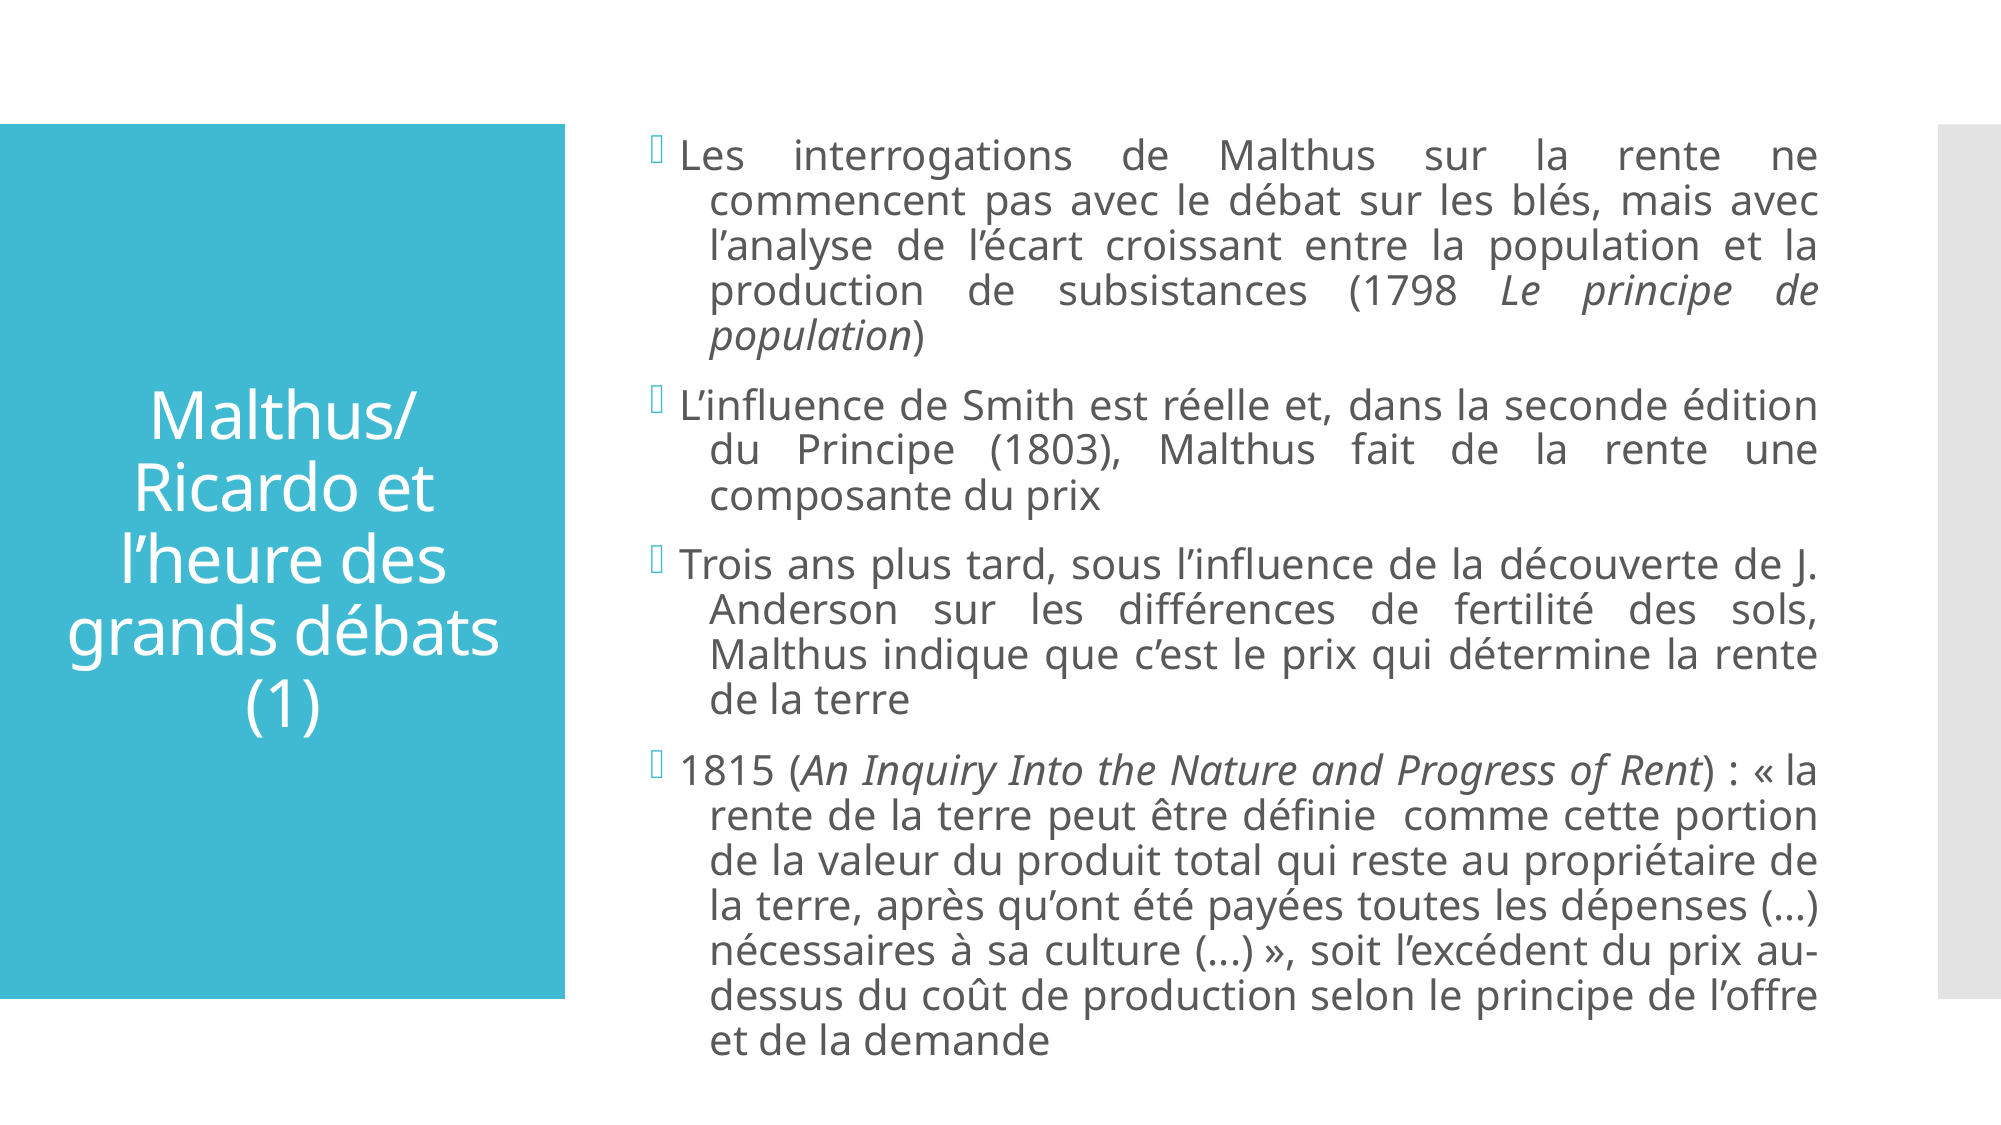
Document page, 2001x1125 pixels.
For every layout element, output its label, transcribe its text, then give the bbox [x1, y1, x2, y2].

title Malthus/Ricardo et l’heure des grands débats (1) [41, 184, 526, 940]
list Les interrogations de Malthus sur la rente ne commencent pas avec le débat sur les blés, mais avec l’analyse de l’écart croissant entre la population et la production de subsistances (1798 Le principe de population) L’influence de Smith est réelle et, dans la seconde édition du Principe (1803), Malthus fait de la rente une composante du prix Trois ans plus tard, sous l’influence de la découverte de J. Anderson sur les différences de fertilité des sols, Malthus indique que c’est le prix qui détermine la rente de la terre 1815 (An Inquiry Into the Nature and Progress of Rent) : « la rente de la terre peut être définie comme cette portion de la valeur du produit total qui reste au propriétaire de la terre, après qu’ont été payées toutes les dépenses (…) nécessaires à sa culture (...) », soit l’excédent du prix au-dessus du coût de production selon le principe de l’offre et de la demande [634, 126, 1835, 982]
